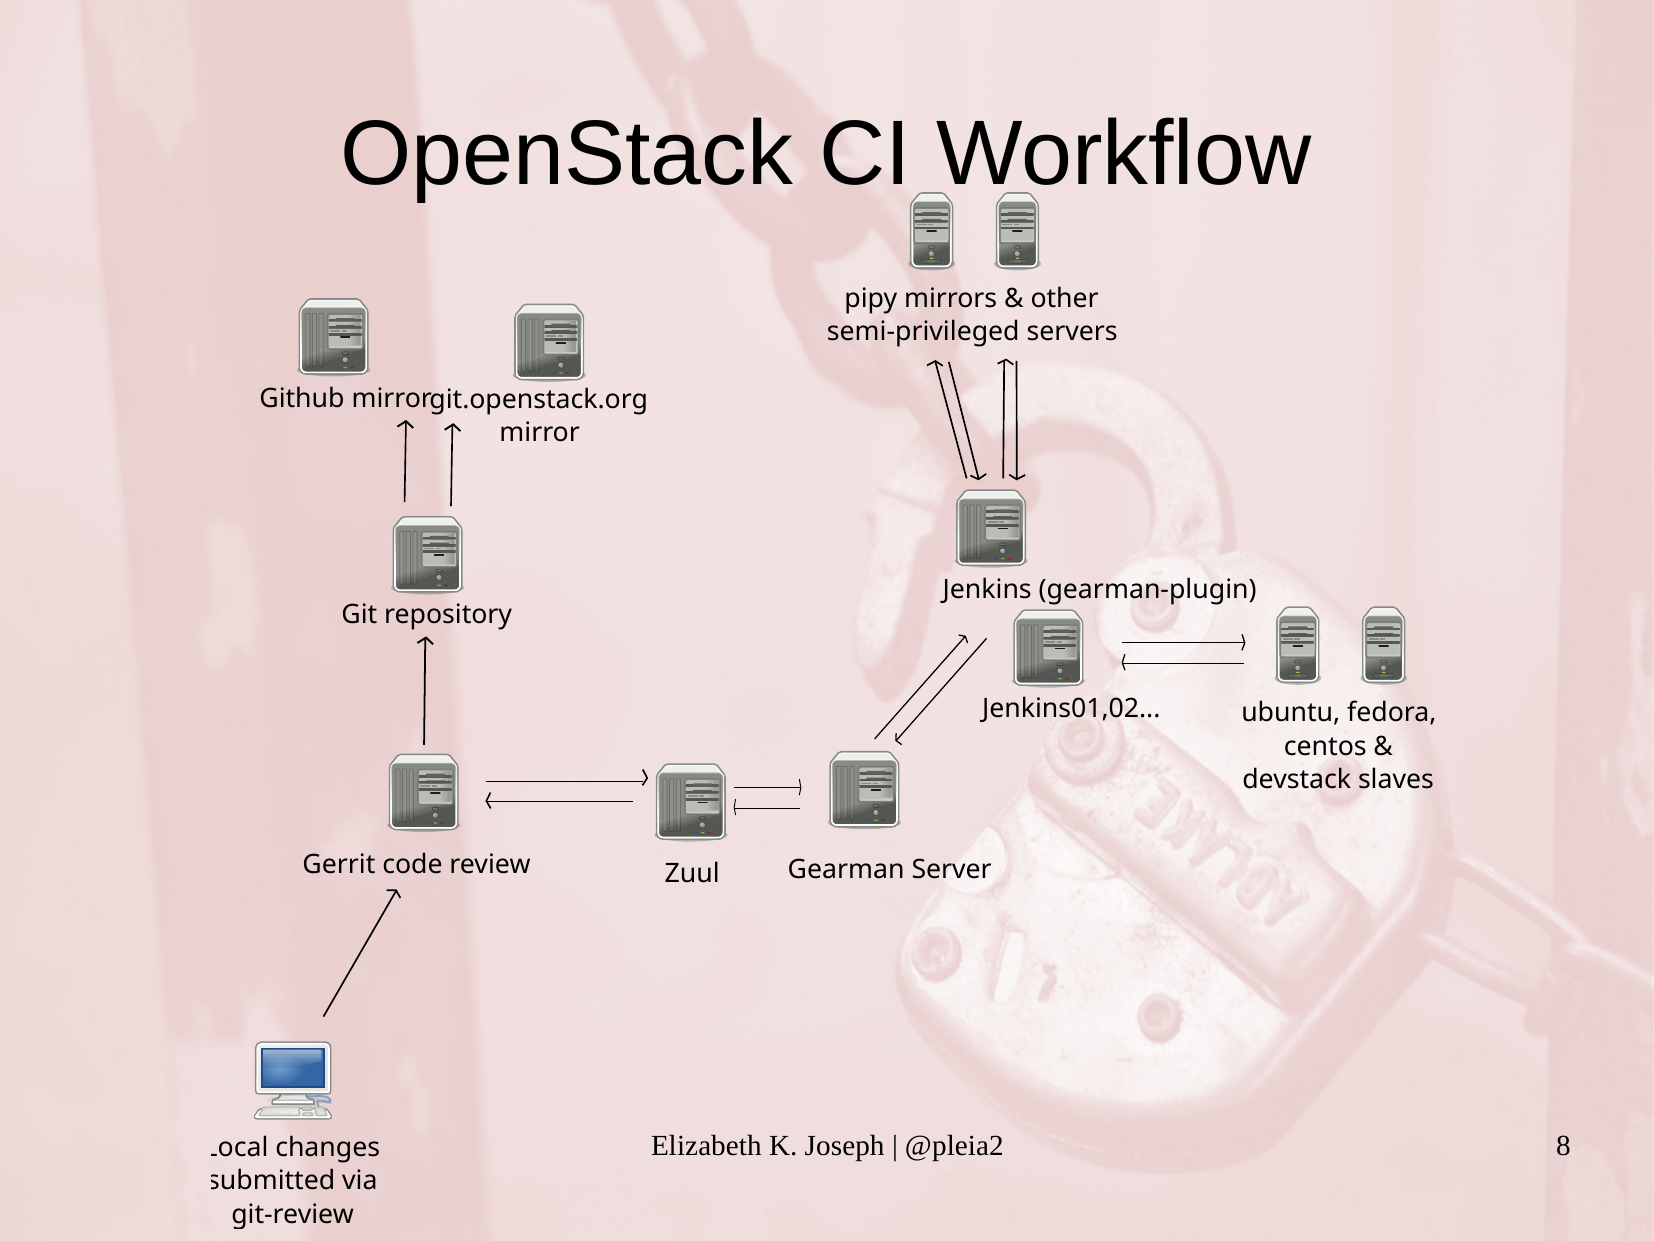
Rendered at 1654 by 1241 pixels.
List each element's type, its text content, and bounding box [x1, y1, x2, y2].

title OpenStack CI Workflow [82, 49, 1571, 257]
picture [0, 0, 1654, 1241]
